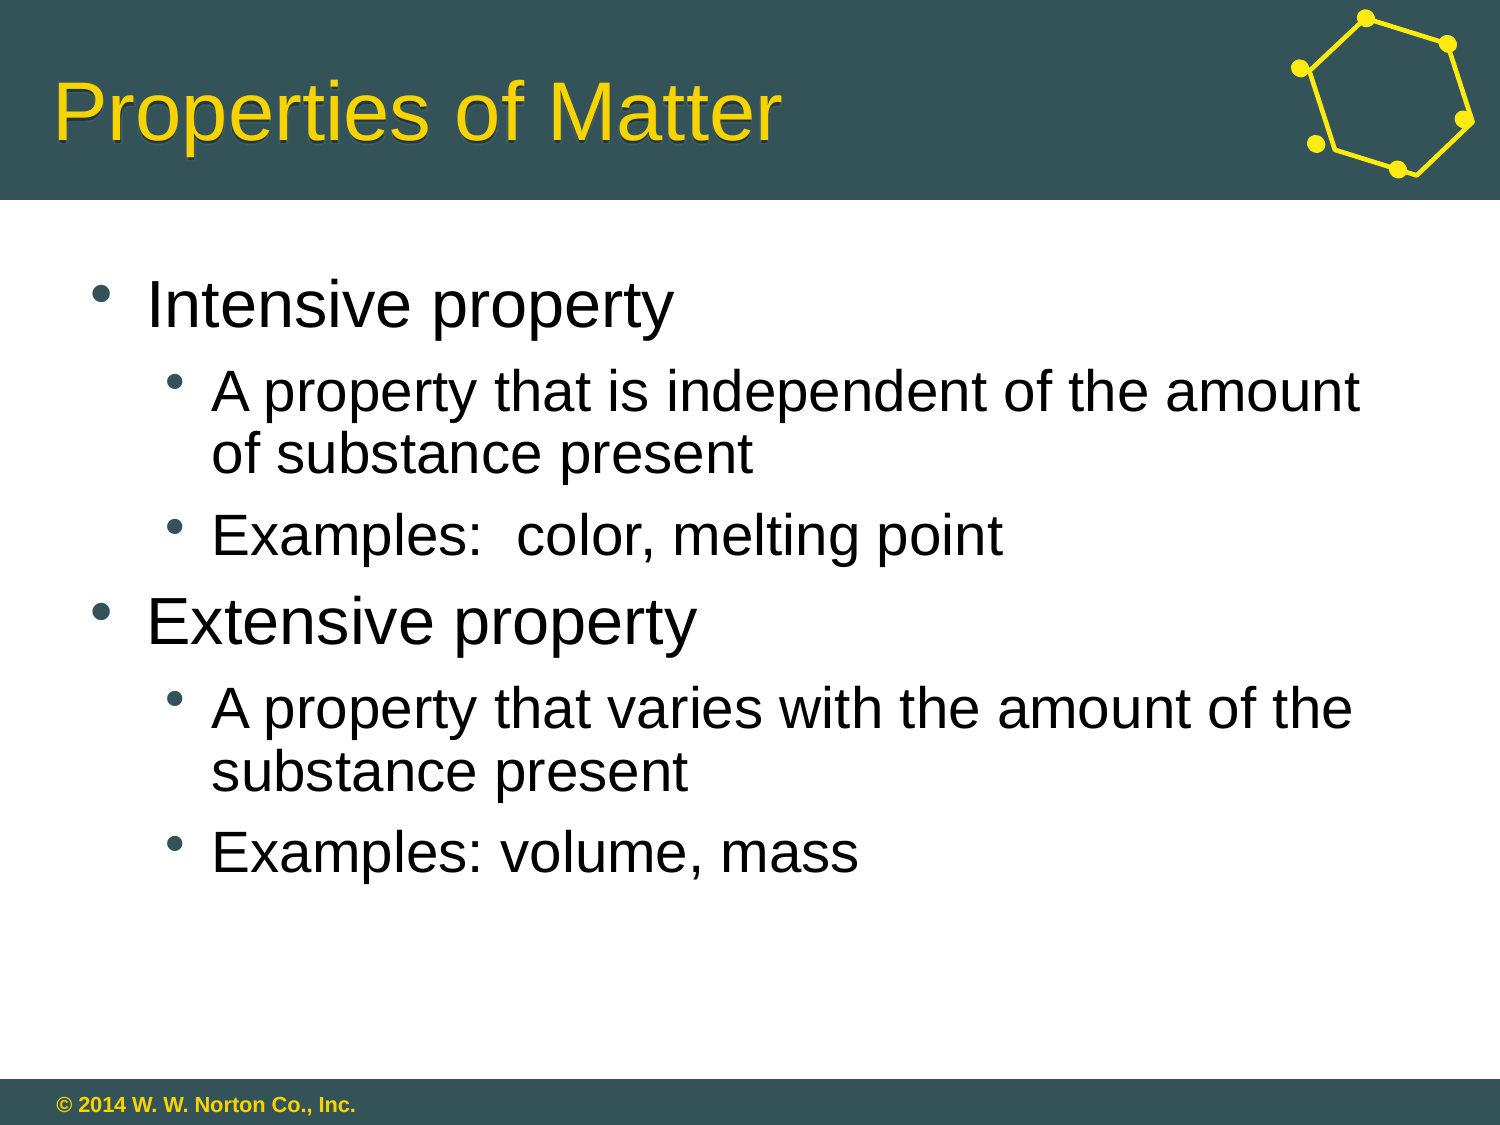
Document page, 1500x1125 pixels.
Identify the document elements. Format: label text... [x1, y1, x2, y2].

list Intensive property A property that is independent of the amount of substance present Examples: color, melting point Extensive property A property that varies with the amount of the substance present Examples: volume, mass [75, 262, 1425, 988]
title Properties of Matter [37, 19, 1225, 195]
